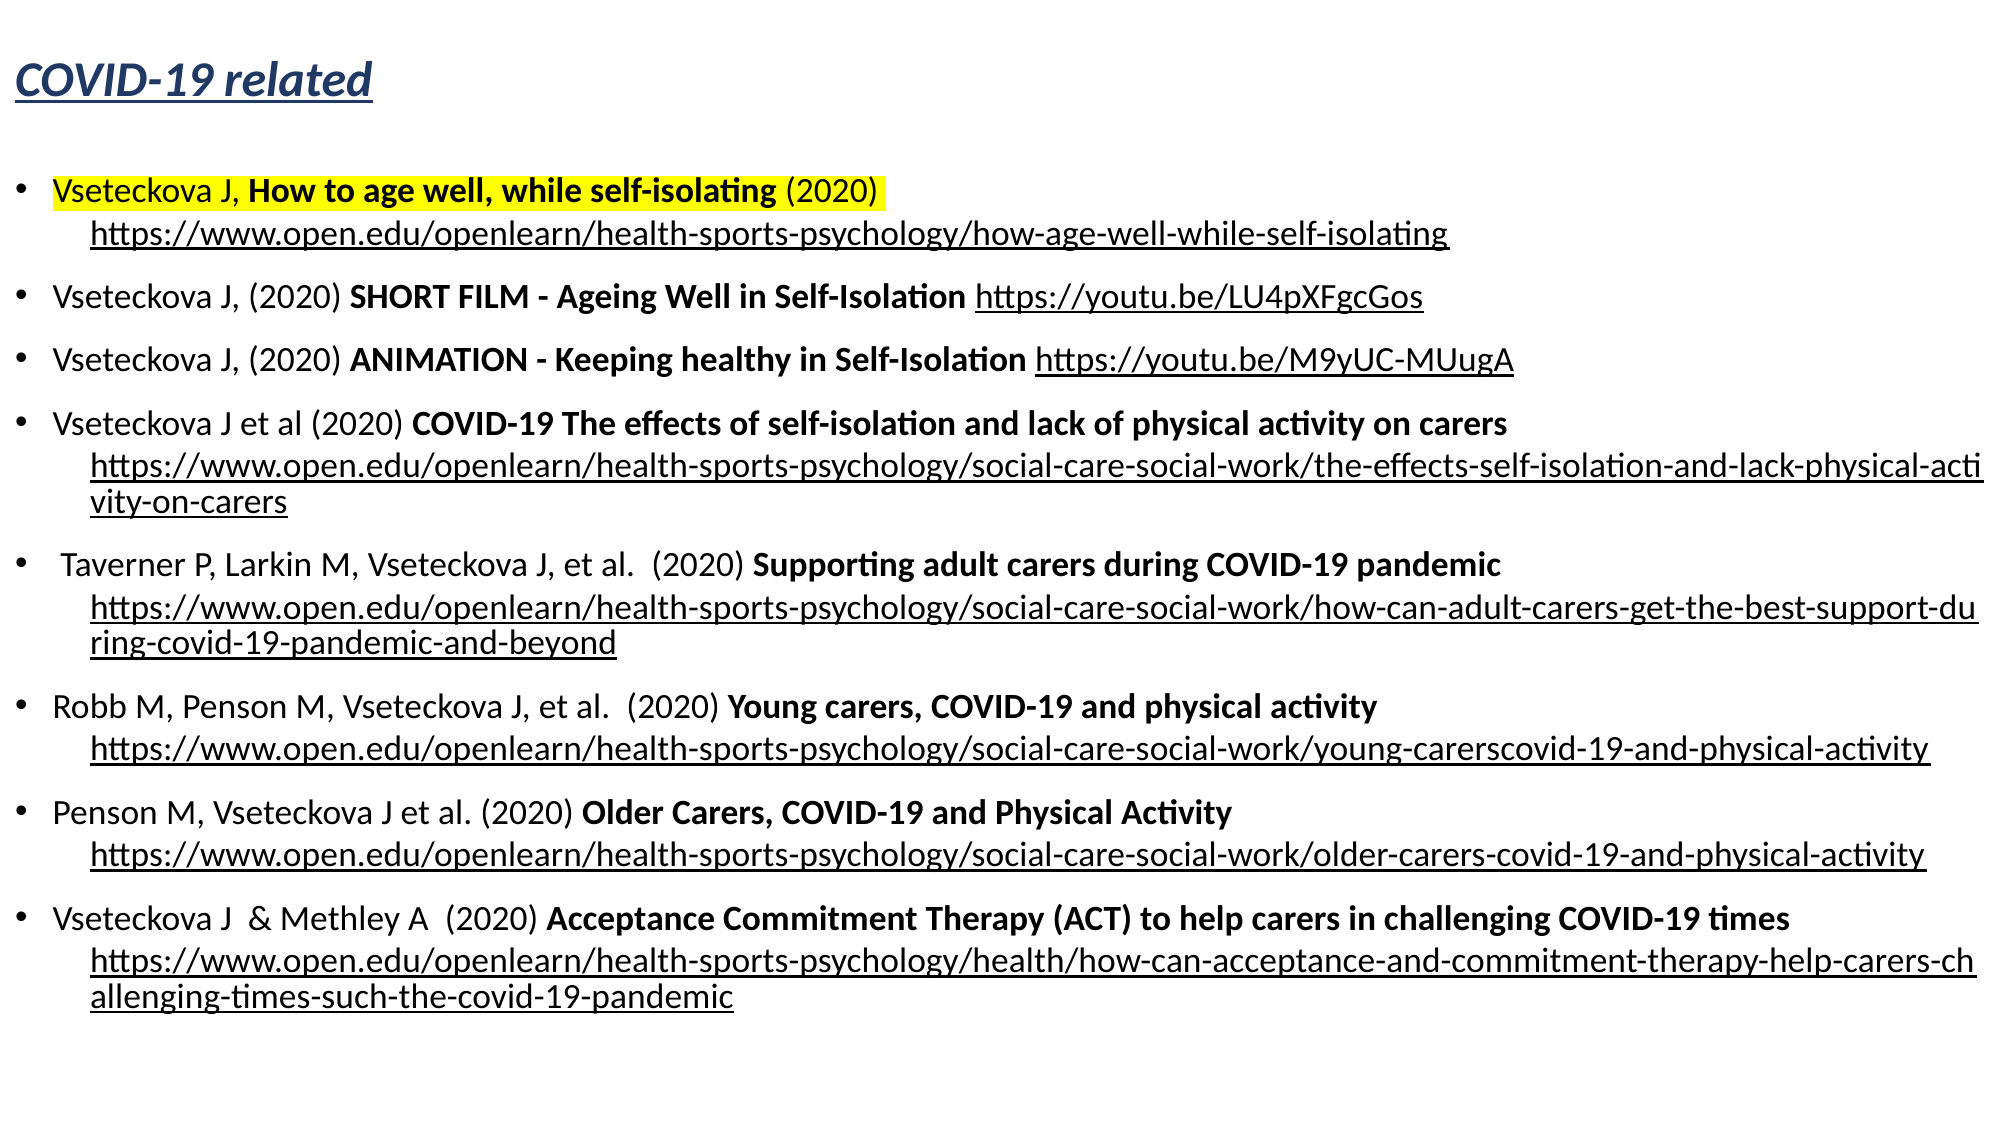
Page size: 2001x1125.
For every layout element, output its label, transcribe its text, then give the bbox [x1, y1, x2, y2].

list COVID-19 related Vseteckova J, How to age well, while self-isolating (2020) https://www.open.edu/openlearn/health-sports-psychology/how-age-well-while-self-isolating Vseteckova J, (2020) SHORT FILM - Ageing Well in Self-Isolation https://youtu.be/LU4pXFgcGos Vseteckova J, (2020) ANIMATION - Keeping healthy in Self-Isolation https://youtu.be/M9yUC-MUugA Vseteckova J et al (2020) COVID-19 The effects of self-isolation and lack of physical activity on carers https://www.open.edu/openlearn/health-sports-psychology/social-care-social-work/the-effects-self-isolation-and-lack-physical-activity-on-carers Taverner P, Larkin M, Vseteckova J, et al. (2020) Supporting adult carers during COVID-19 pandemic https://www.open.edu/openlearn/health-sports-psychology/social-care-social-work/how-can-adult-carers-get-the-best-support-during-covid-19-pandemic-and-beyond Robb M, Penson M, Vseteckova J, et al. (2020) Young carers, COVID-19 and physical activity https://www.open.edu/openlearn/health-sports-psychology/social-care-social-work/young-carerscovid-19-and-physical-activity Penson M, Vseteckova J et al. (2020) Older Carers, COVID-19 and Physical Activity https://www.open.edu/openlearn/health-sports-psychology/social-care-social-work/older-carers-covid-19-and-physical-activity Vseteckova J & Methley A (2020) Acceptance Commitment Therapy (ACT) to help carers in challenging COVID-19 times https://www.open.edu/openlearn/health-sports-psychology/health/how-can-acceptance-and-commitment-therapy-help-carers-challenging-times-such-the-covid-19-pandemic [0, 0, 2000, 1125]
